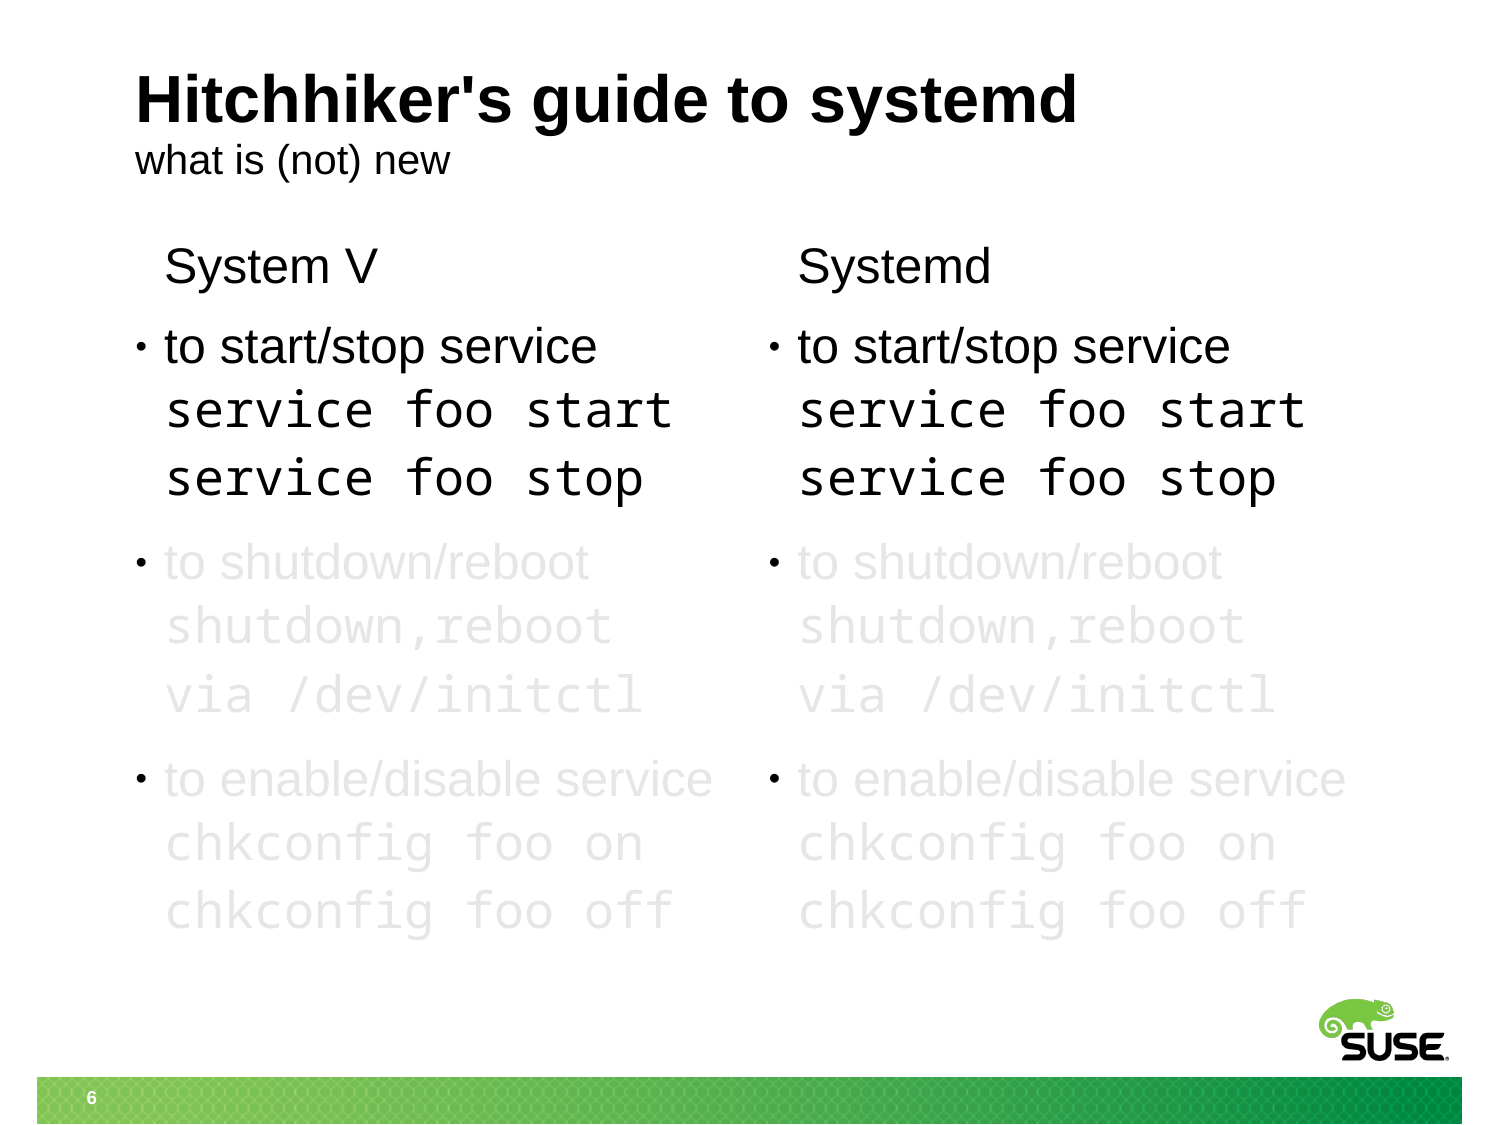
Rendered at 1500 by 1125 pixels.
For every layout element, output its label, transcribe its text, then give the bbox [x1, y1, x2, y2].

picture [1319, 999, 1449, 1061]
title Hitchhiker's guide to systemd what is (not) new [135, 41, 1372, 204]
picture [37, 1077, 1462, 1124]
list Systemd to start/stop service service foo start service foo stop to shutdown/reboot shutdown,reboot via /dev/initctl to enable/disable service chkconfig foo on chkconfig foo off [768, 238, 1372, 982]
list System V to start/stop service service foo start service foo stop to shutdown/reboot shutdown,reboot via /dev/initctl to enable/disable service chkconfig foo on chkconfig foo off [135, 238, 739, 982]
